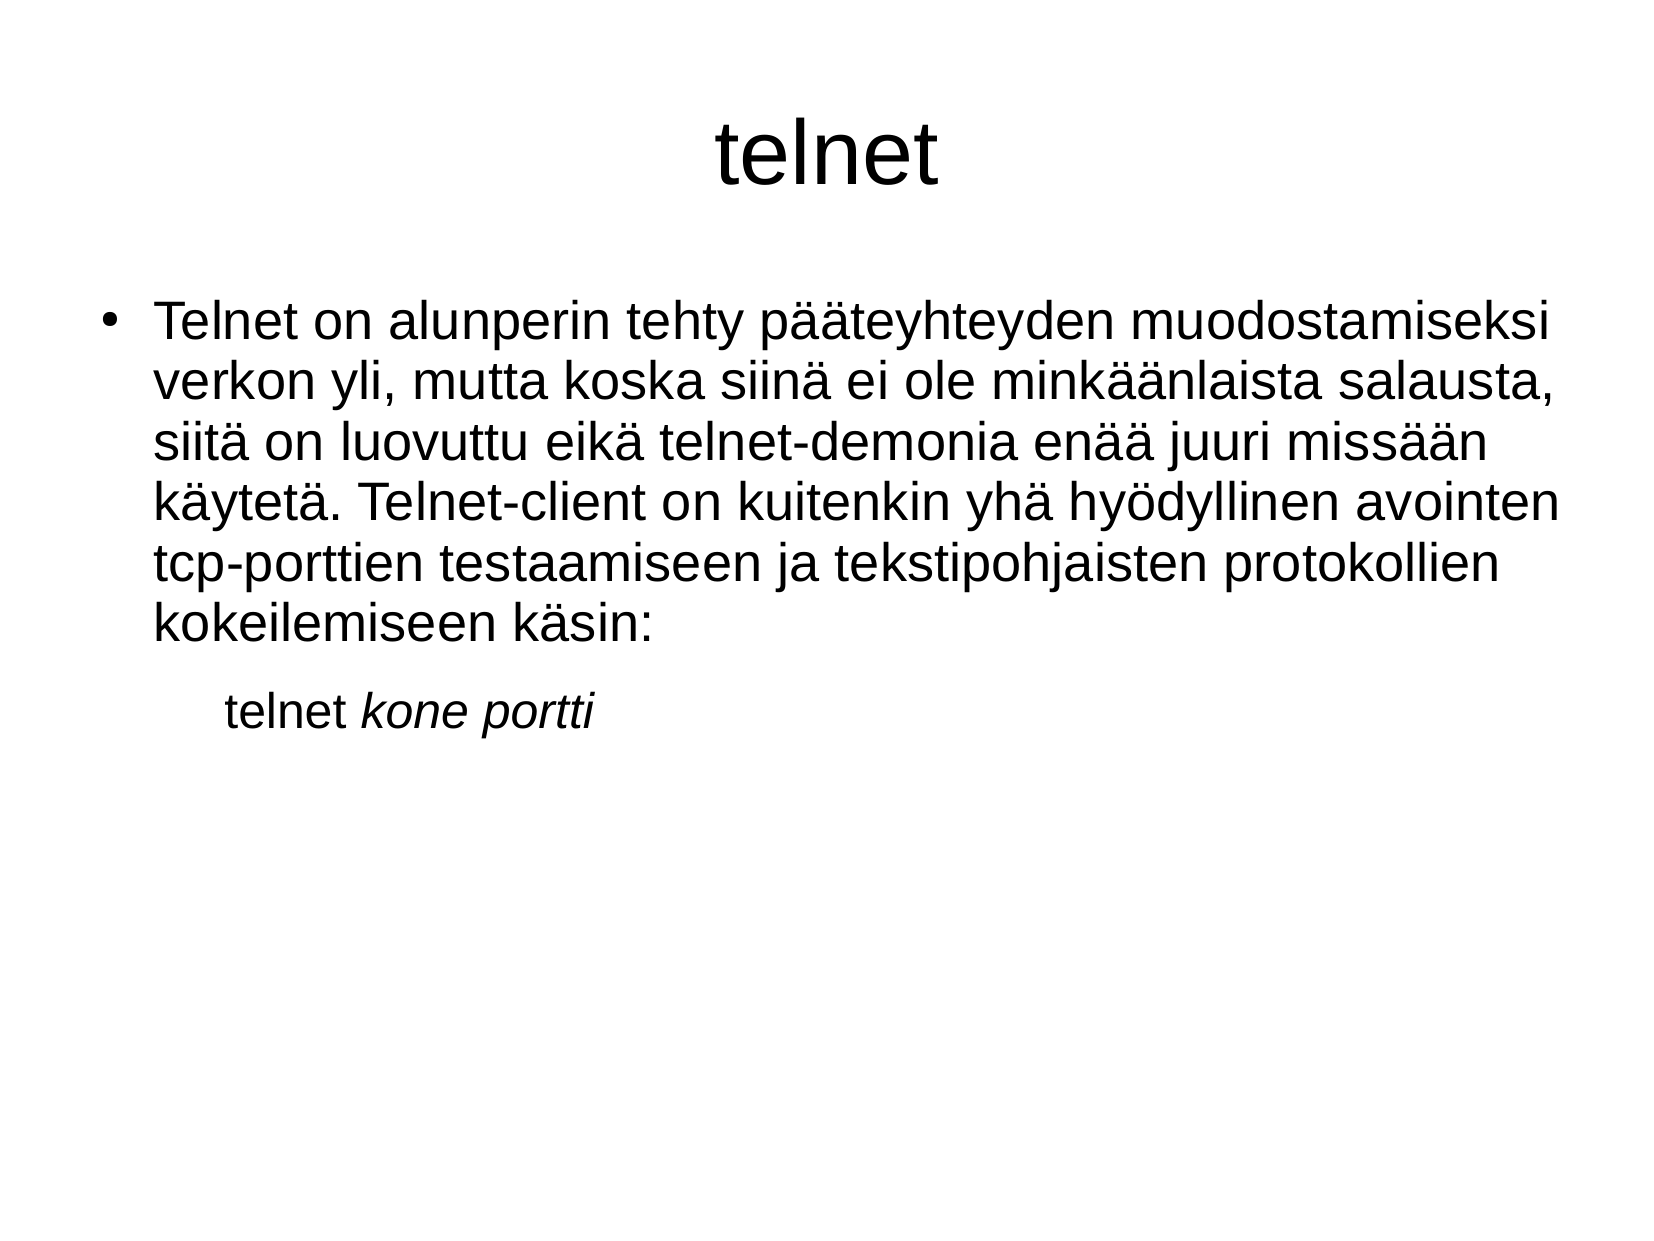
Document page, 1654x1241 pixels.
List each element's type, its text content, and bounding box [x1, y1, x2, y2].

title telnet [82, 49, 1571, 257]
list Telnet on alunperin tehty pääteyhteyden muodostamiseksi verkon yli, mutta koska siinä ei ole minkäänlaista salausta, siitä on luovuttu eikä telnet-demonia enää juuri missään käytetä. Telnet-client on kuitenkin yhä hyödyllinen avointen tcp-porttien testaamiseen ja tekstipohjaisten protokollien kokeilemiseen käsin: telnet kone portti [82, 290, 1571, 1010]
